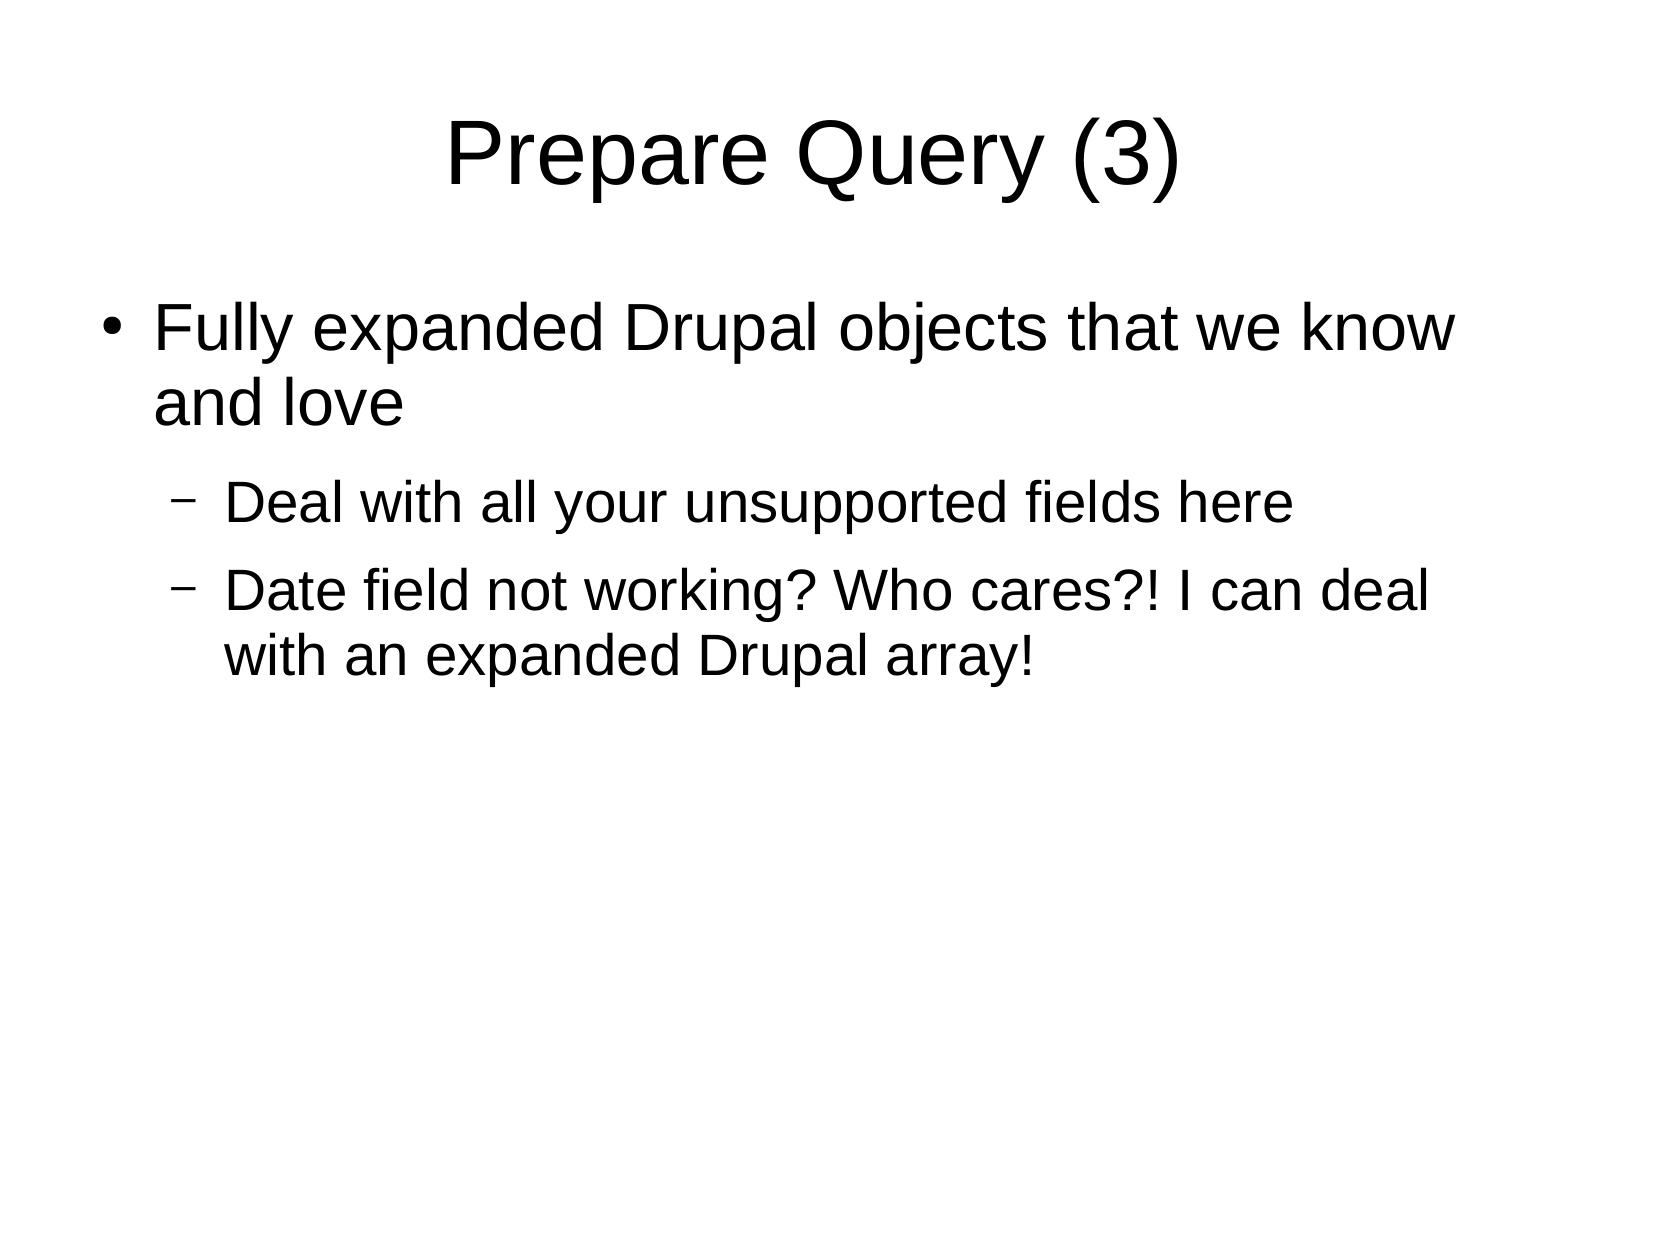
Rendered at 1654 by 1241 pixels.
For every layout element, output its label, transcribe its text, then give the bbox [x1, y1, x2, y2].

list Fully expanded Drupal objects that we know and love Deal with all your unsupported fields here Date field not working? Who cares?! I can deal with an expanded Drupal array! [82, 290, 1538, 1010]
title Prepare Query (3) [82, 49, 1571, 257]
